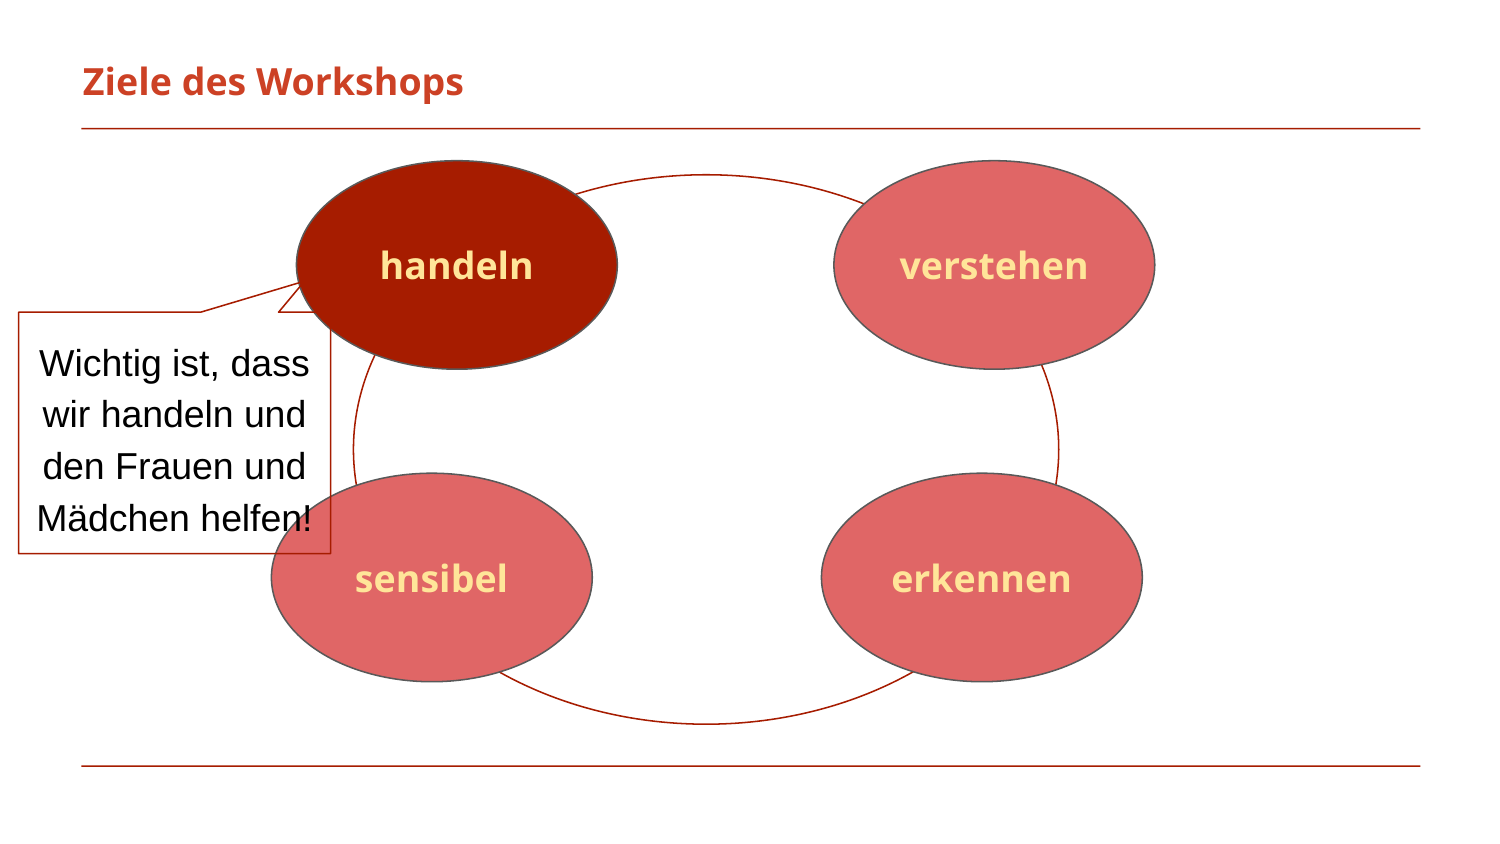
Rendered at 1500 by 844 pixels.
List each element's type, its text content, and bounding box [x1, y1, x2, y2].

text_box Ziele des Workshops [67, 43, 1078, 117]
text_box erkennen [821, 473, 1143, 682]
text_box Wichtig ist, dass wir handeln und den Frauen und Mädchen helfen! [18, 281, 331, 554]
text_box verstehen [833, 160, 1155, 370]
text_box sensibel [271, 473, 593, 682]
text_box handeln [296, 160, 618, 370]
